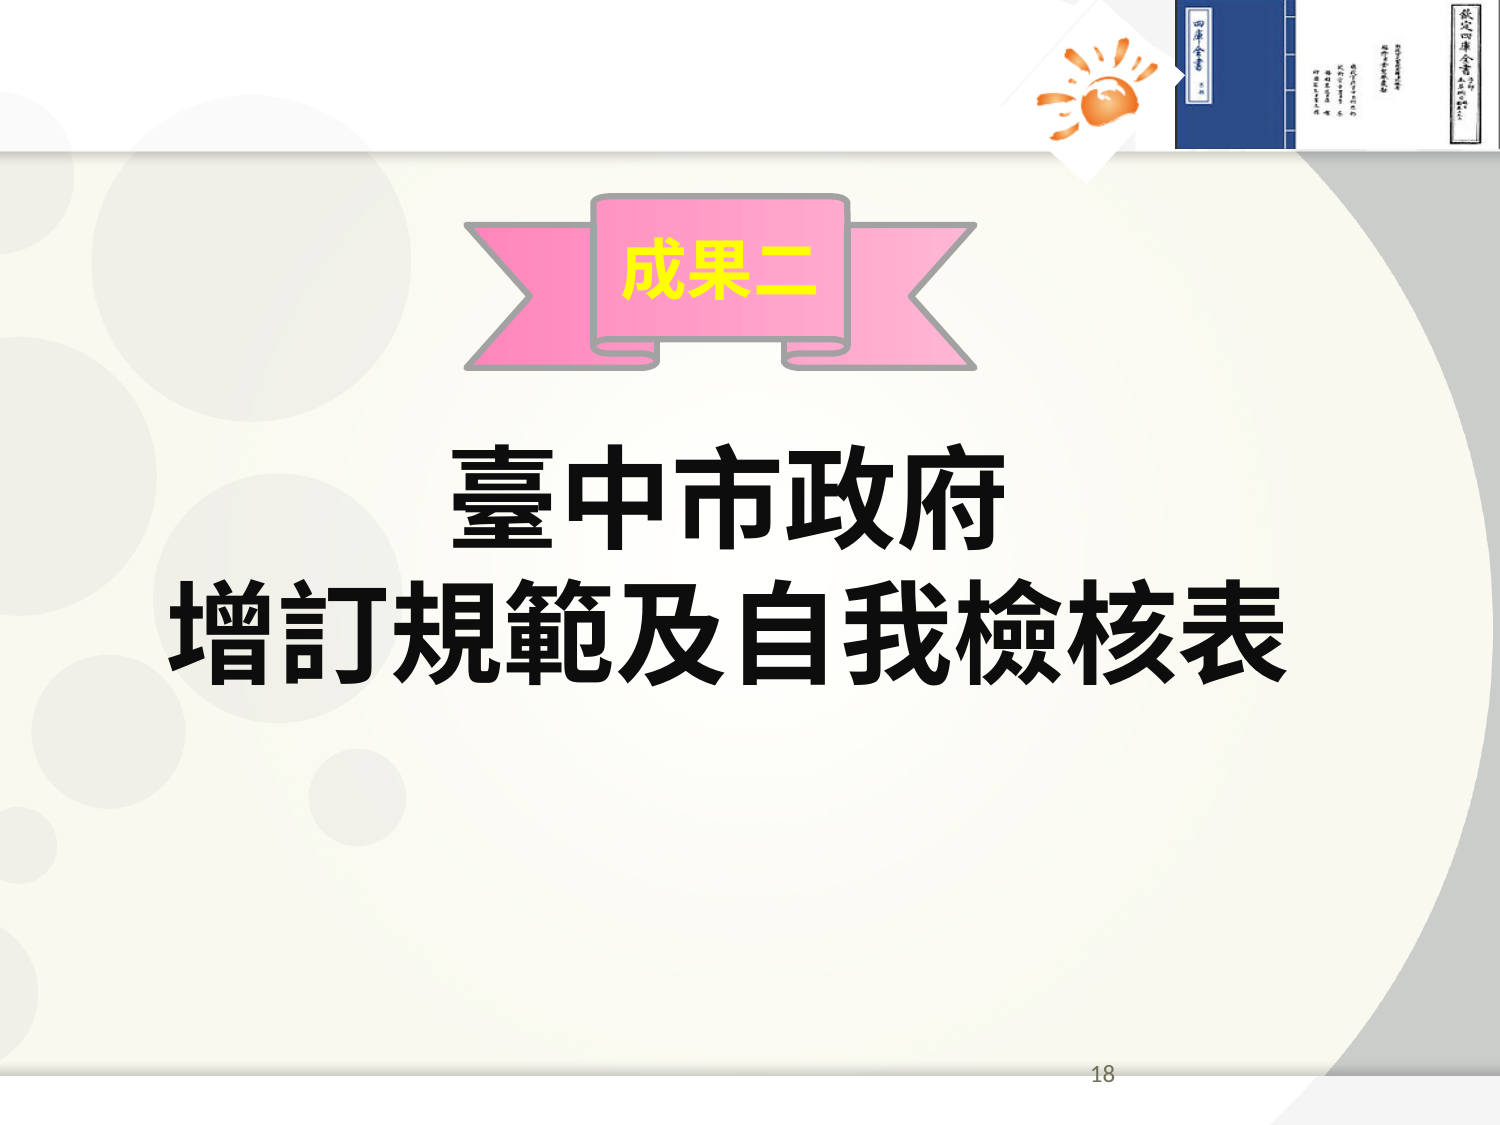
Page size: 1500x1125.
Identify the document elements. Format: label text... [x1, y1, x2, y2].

text_box 成果二 [466, 196, 975, 368]
picture [991, 0, 1500, 185]
text_box [1074, 1042, 1426, 1103]
text_box 臺中市政府 增訂規範及自我檢核表 [150, 421, 1306, 976]
